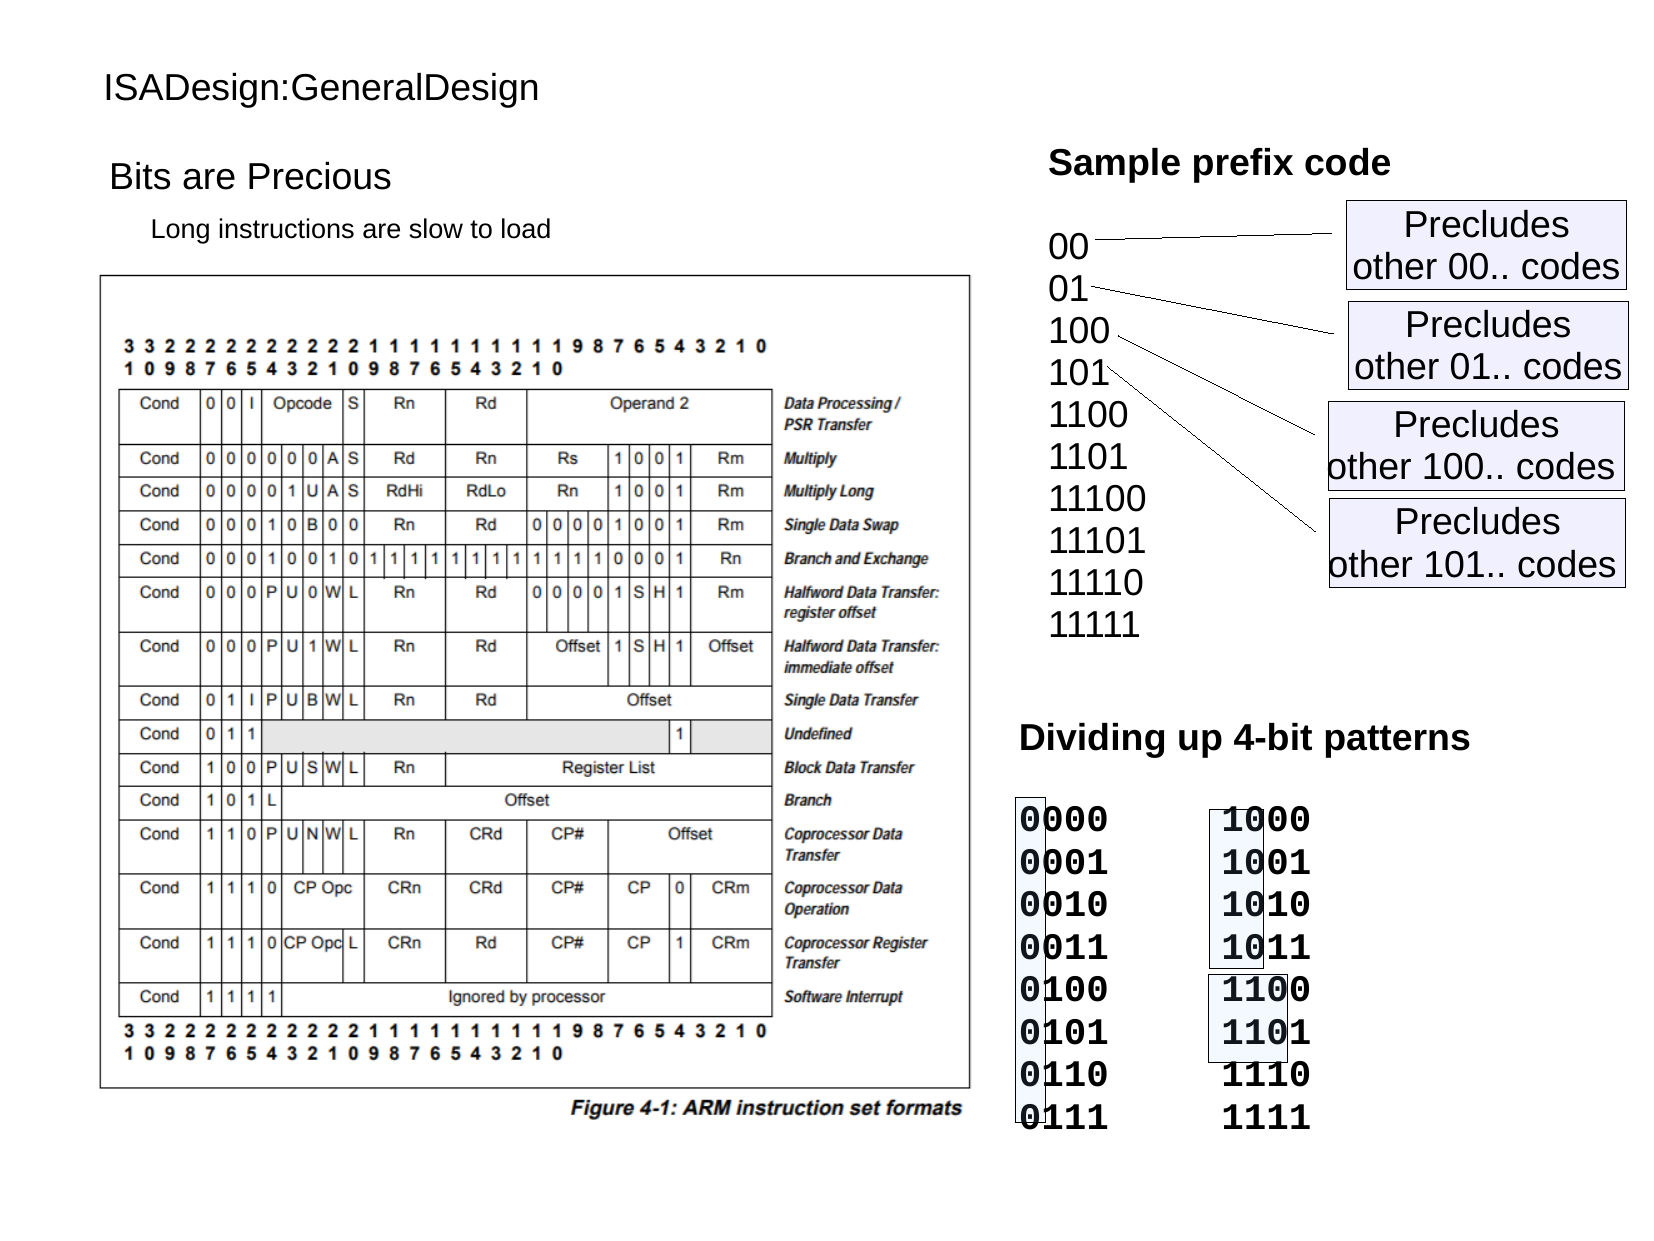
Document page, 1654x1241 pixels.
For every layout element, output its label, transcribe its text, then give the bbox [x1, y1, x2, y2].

text_box Bits are Precious [94, 147, 408, 205]
picture [86, 265, 1004, 1125]
text_box Long instructions are slow to load [135, 206, 566, 252]
text_box Dividing up 4-bit patterns 0000 1000 0001 1001 0010 1010 0011 1011 0100 1100 0101 1101 0110 1110 0111 1111 [1003, 708, 1486, 1150]
text_box [1015, 797, 1046, 1123]
text_box Precludes other 101.. codes [1330, 499, 1625, 587]
text_box ISADesign:GeneralDesign [88, 59, 555, 116]
text_box [1208, 974, 1288, 1063]
text_box Sample prefix code 00 01 100 101 1100 1101 11100 11101 11110 11111 [1033, 133, 1407, 655]
text_box Precludes other 100.. codes [1329, 402, 1624, 490]
text_box Precludes other 01.. codes [1348, 301, 1629, 390]
text_box Precludes other 00.. codes [1346, 201, 1627, 289]
text_box [1209, 809, 1264, 969]
